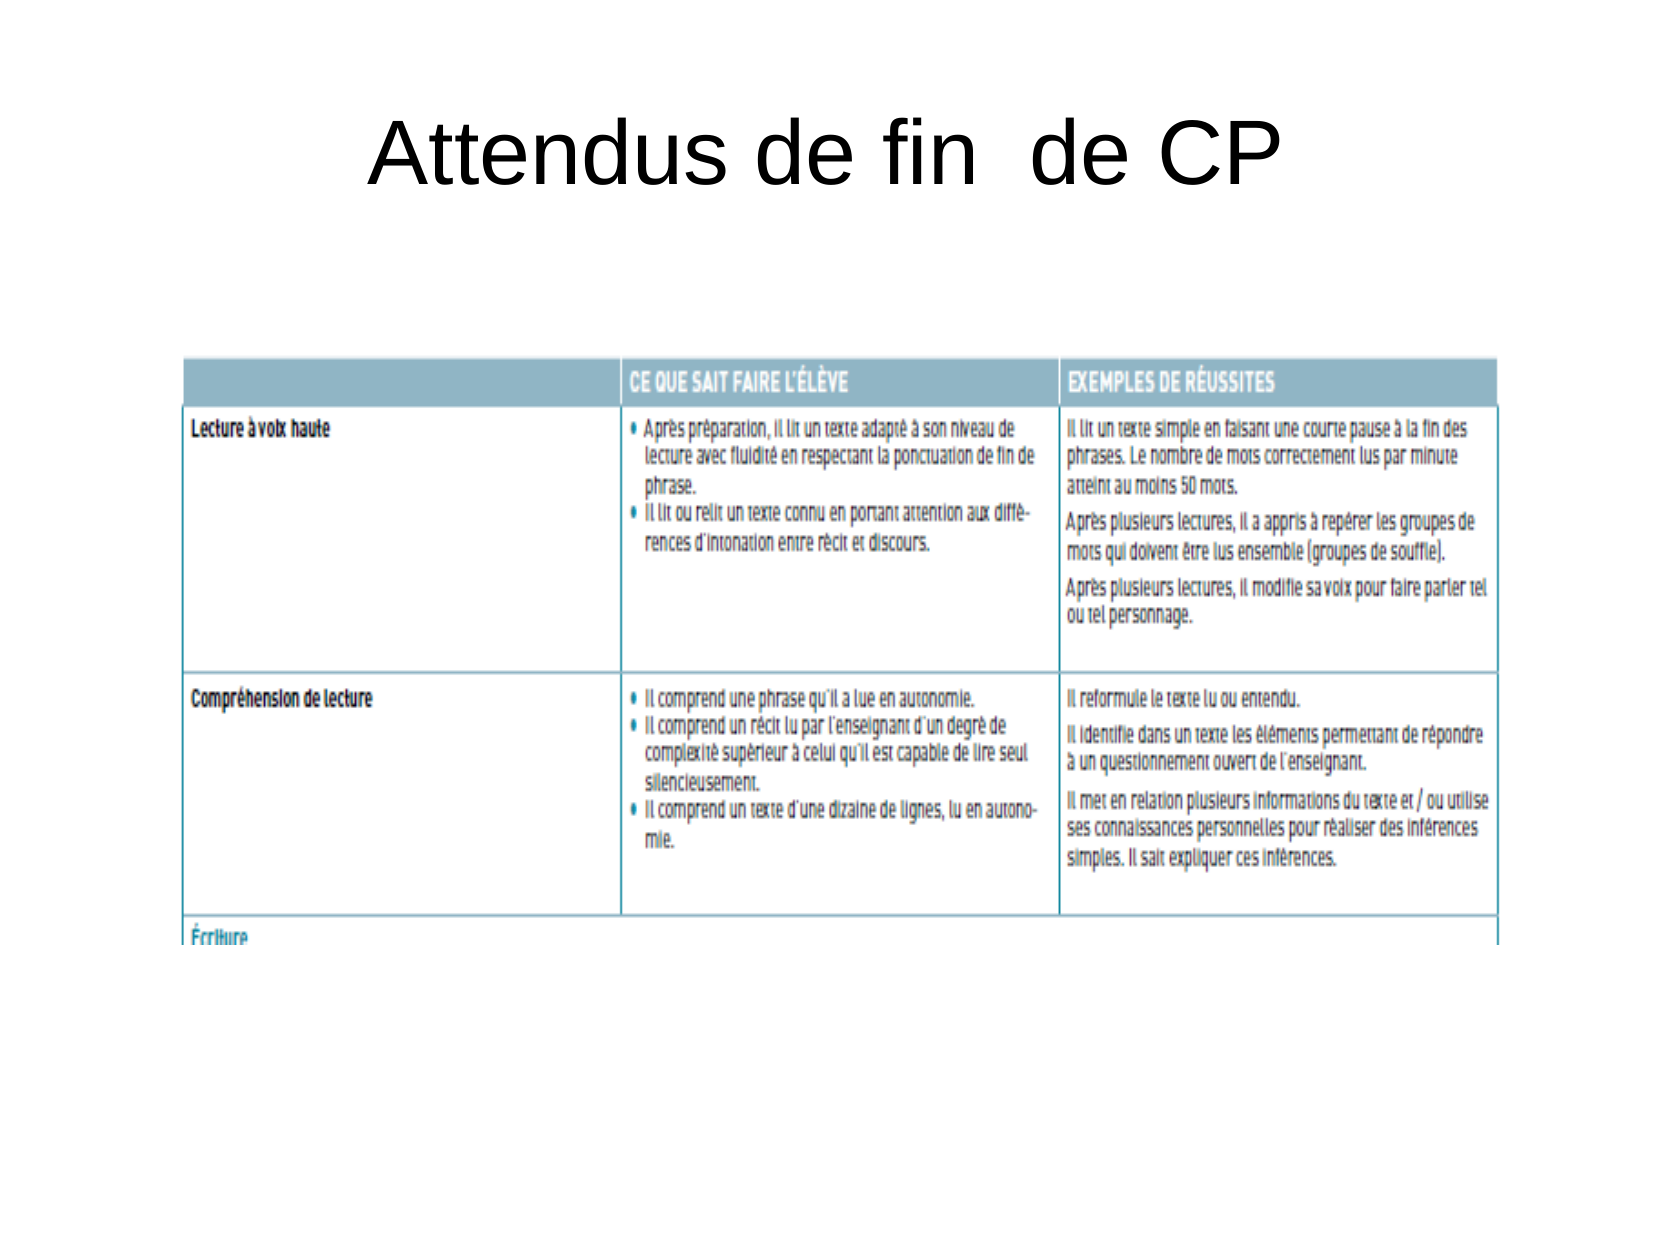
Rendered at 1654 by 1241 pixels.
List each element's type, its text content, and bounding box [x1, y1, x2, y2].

title Attendus de fin de CP [82, 49, 1571, 257]
picture [164, 354, 1512, 945]
